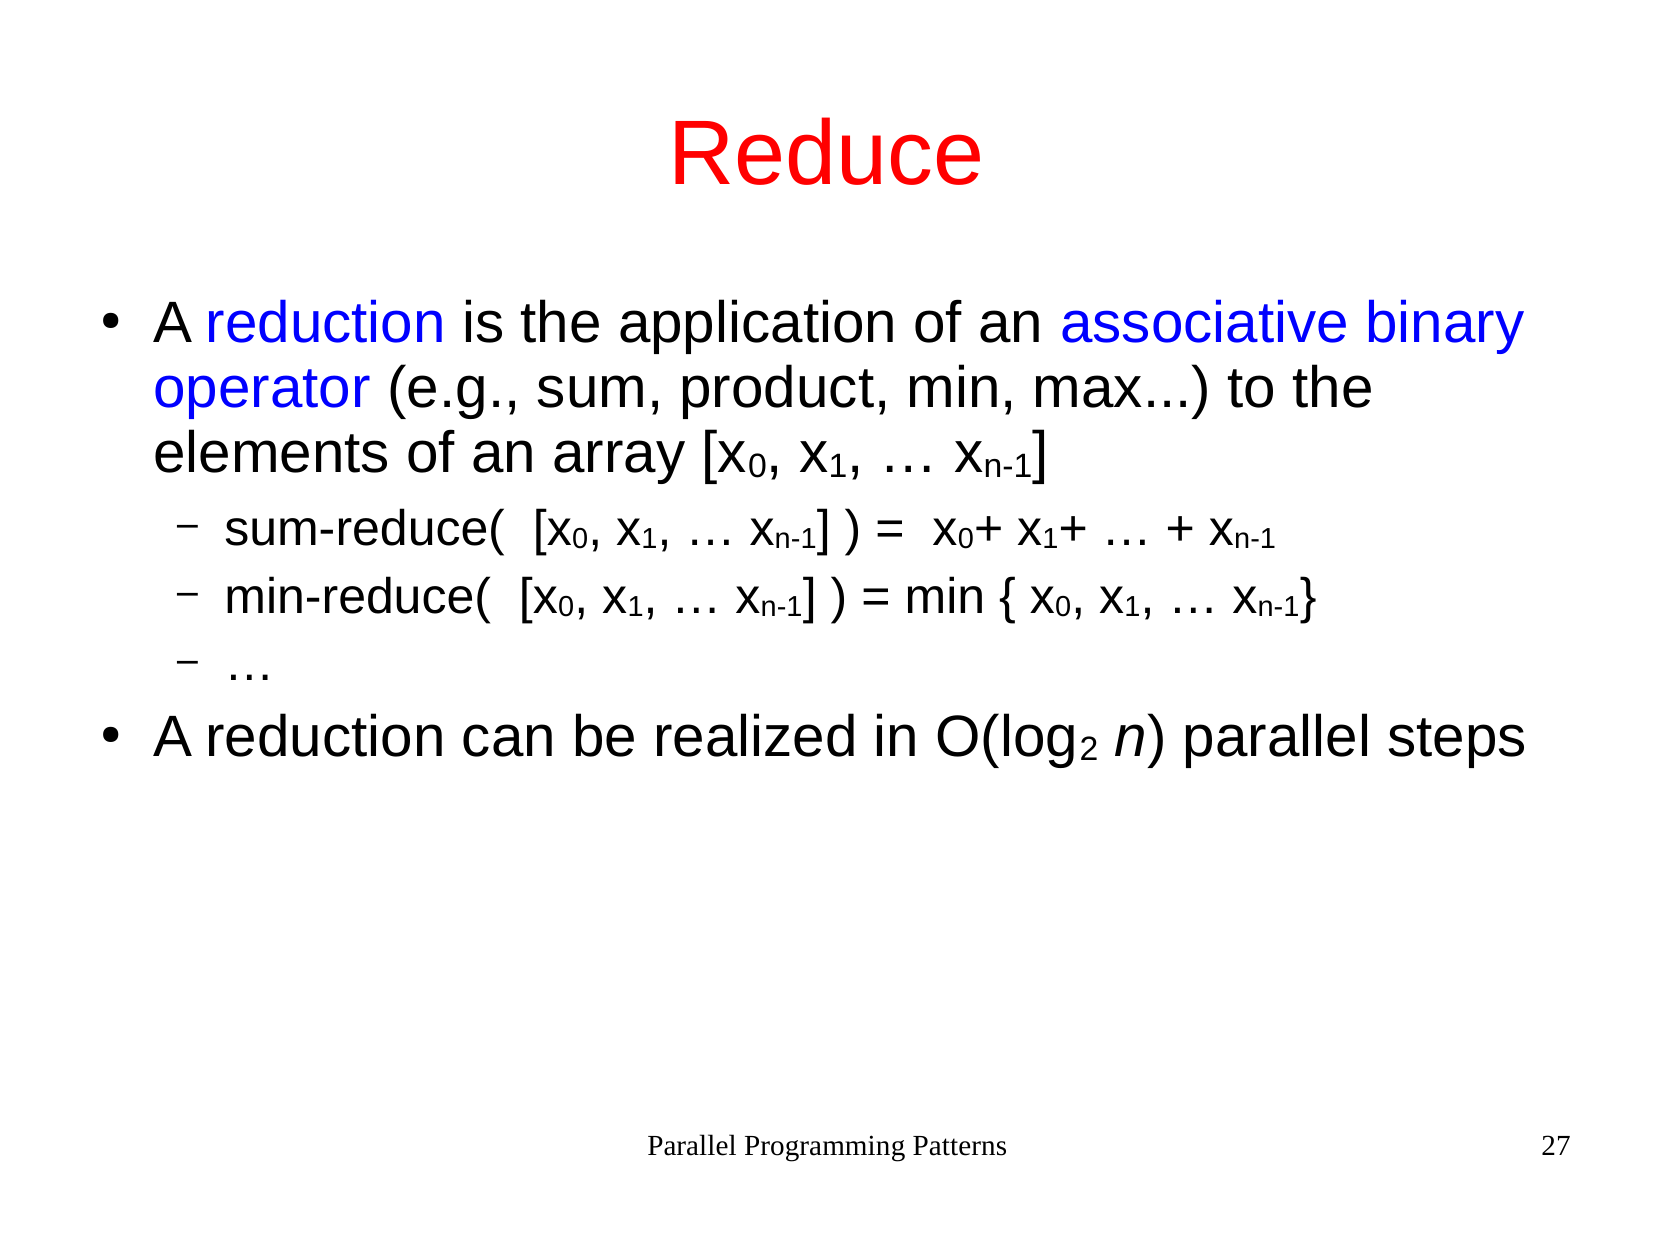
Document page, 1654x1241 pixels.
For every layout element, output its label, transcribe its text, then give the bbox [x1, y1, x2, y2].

list A reduction is the application of an associative binary operator (e.g., sum, product, min, max...) to the elements of an array [x0, x1, … xn-1] sum-reduce( [x0, x1, … xn-1] ) = x0+ x1+ … + xn-1 min-reduce( [x0, x1, … xn-1] ) = min { x0, x1, … xn-1} … A reduction can be realized in O(log2 n) parallel steps [82, 290, 1571, 1109]
title Reduce [82, 49, 1571, 257]
